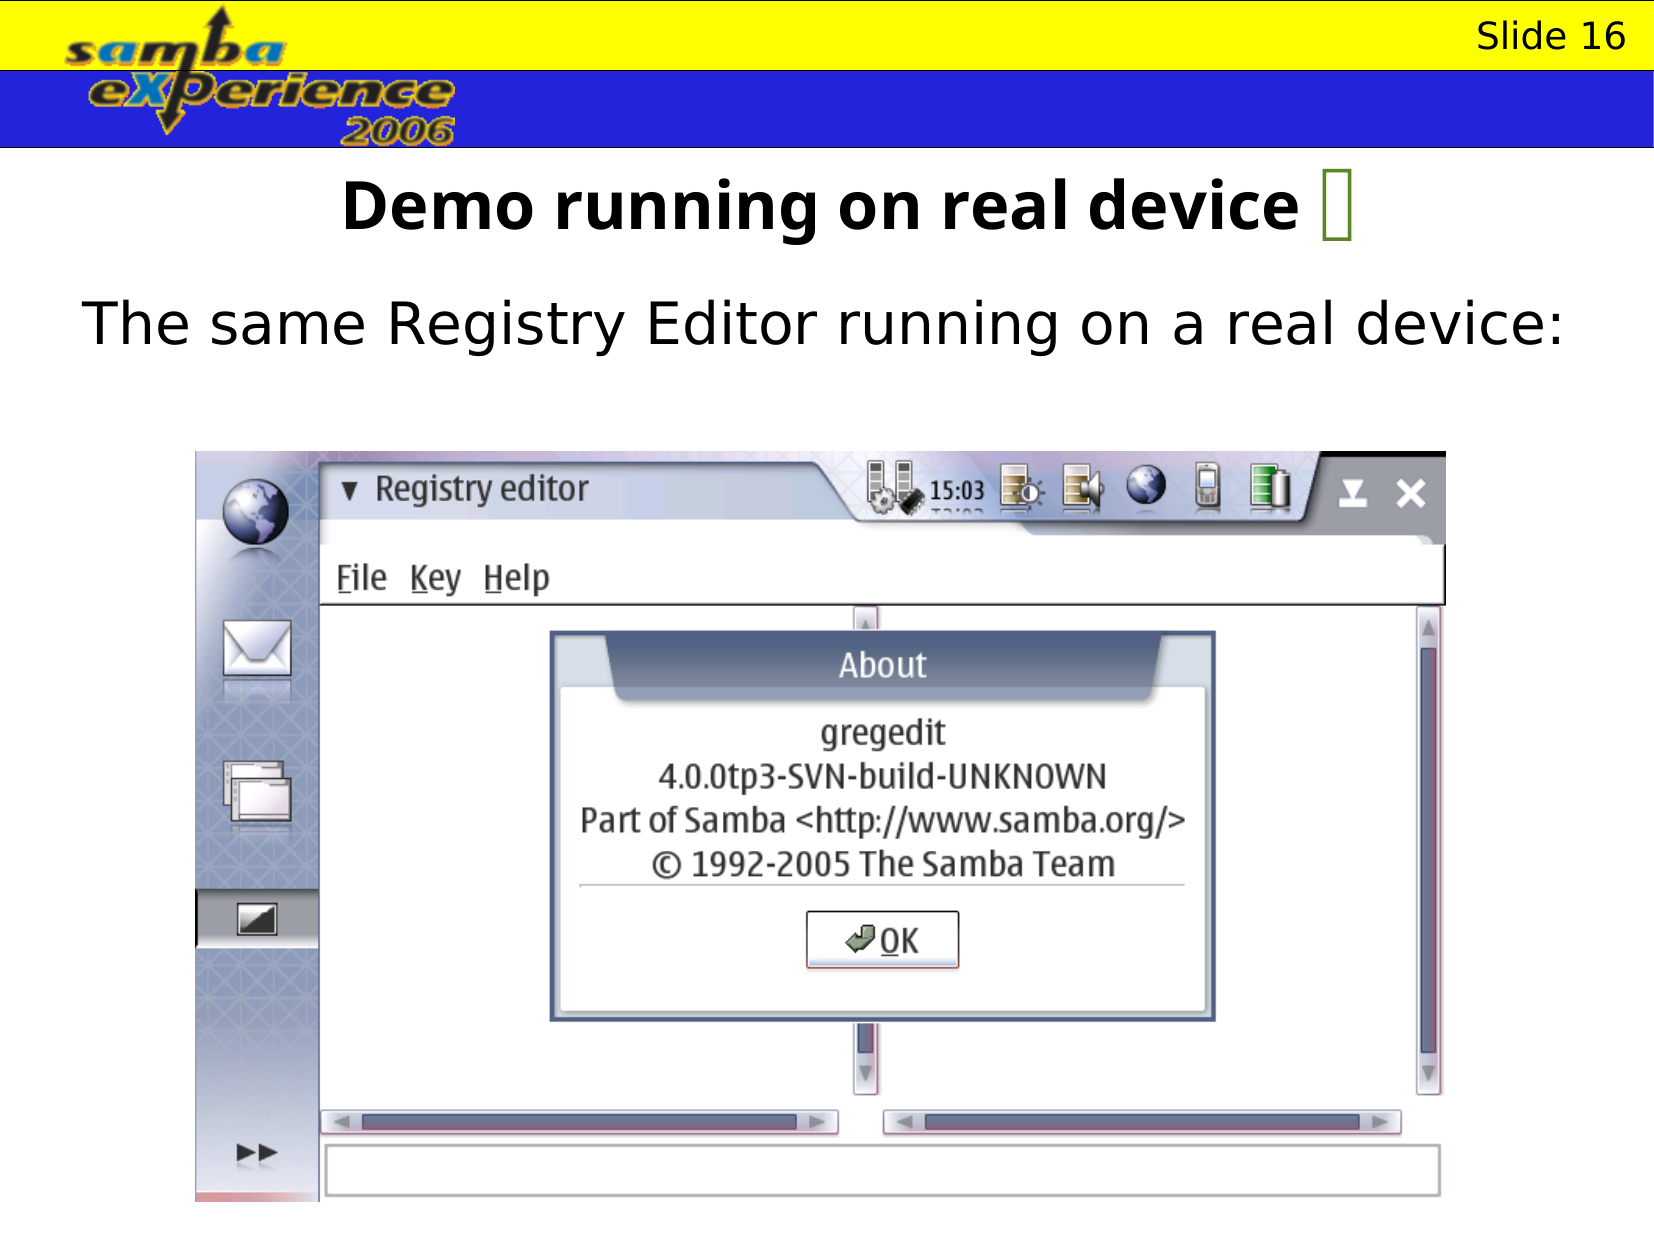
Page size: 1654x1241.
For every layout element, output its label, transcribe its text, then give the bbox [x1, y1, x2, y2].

picture [64, 71, 455, 147]
picture [64, 2, 455, 70]
picture [64, 148, 76, 154]
list The same Registry Editor running on a real device: [82, 290, 1571, 1109]
title Demo running on real device [76, 99, 1565, 308]
text_box  [1305, 159, 1444, 281]
picture [195, 451, 1446, 1202]
